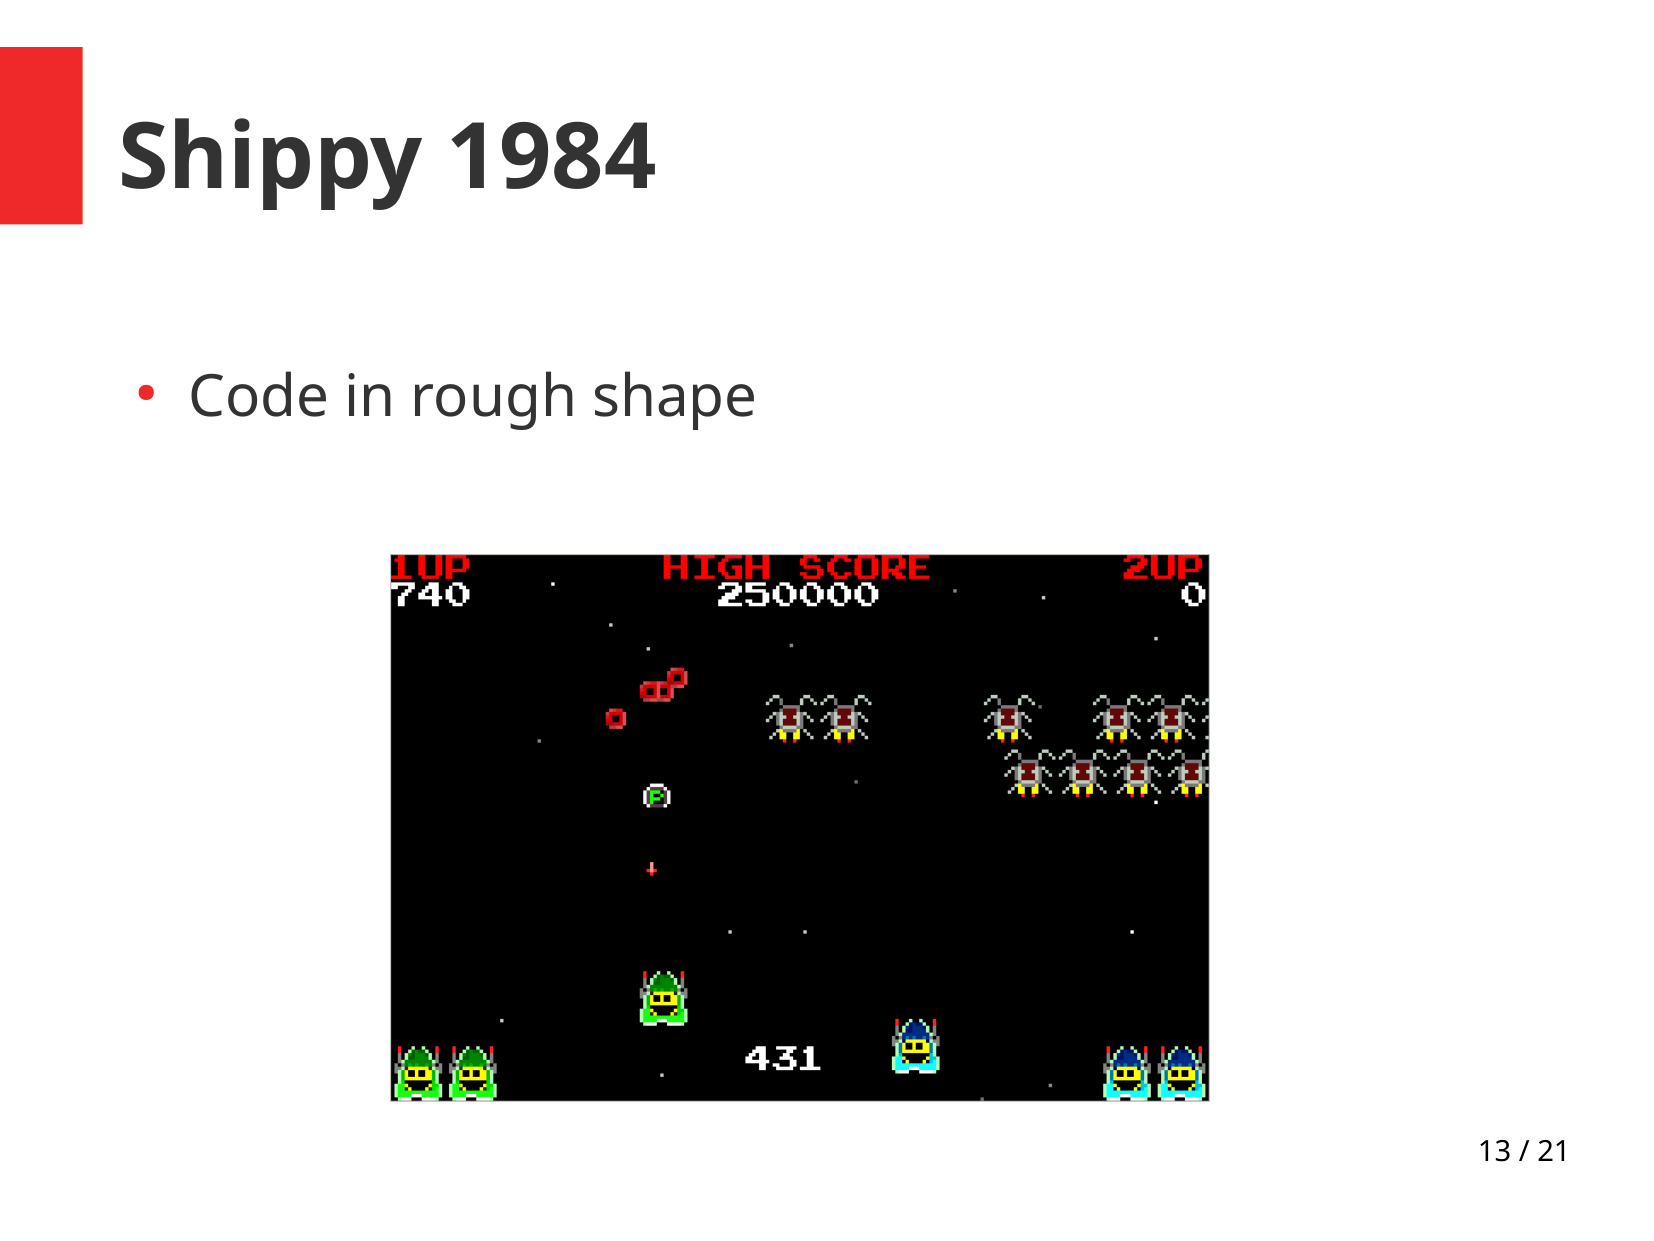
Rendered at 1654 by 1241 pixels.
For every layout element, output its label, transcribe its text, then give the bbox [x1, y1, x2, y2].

picture [390, 554, 1210, 1103]
list Code in rough shape [118, 354, 1536, 1074]
title Shippy 1984 [118, 49, 1571, 257]
